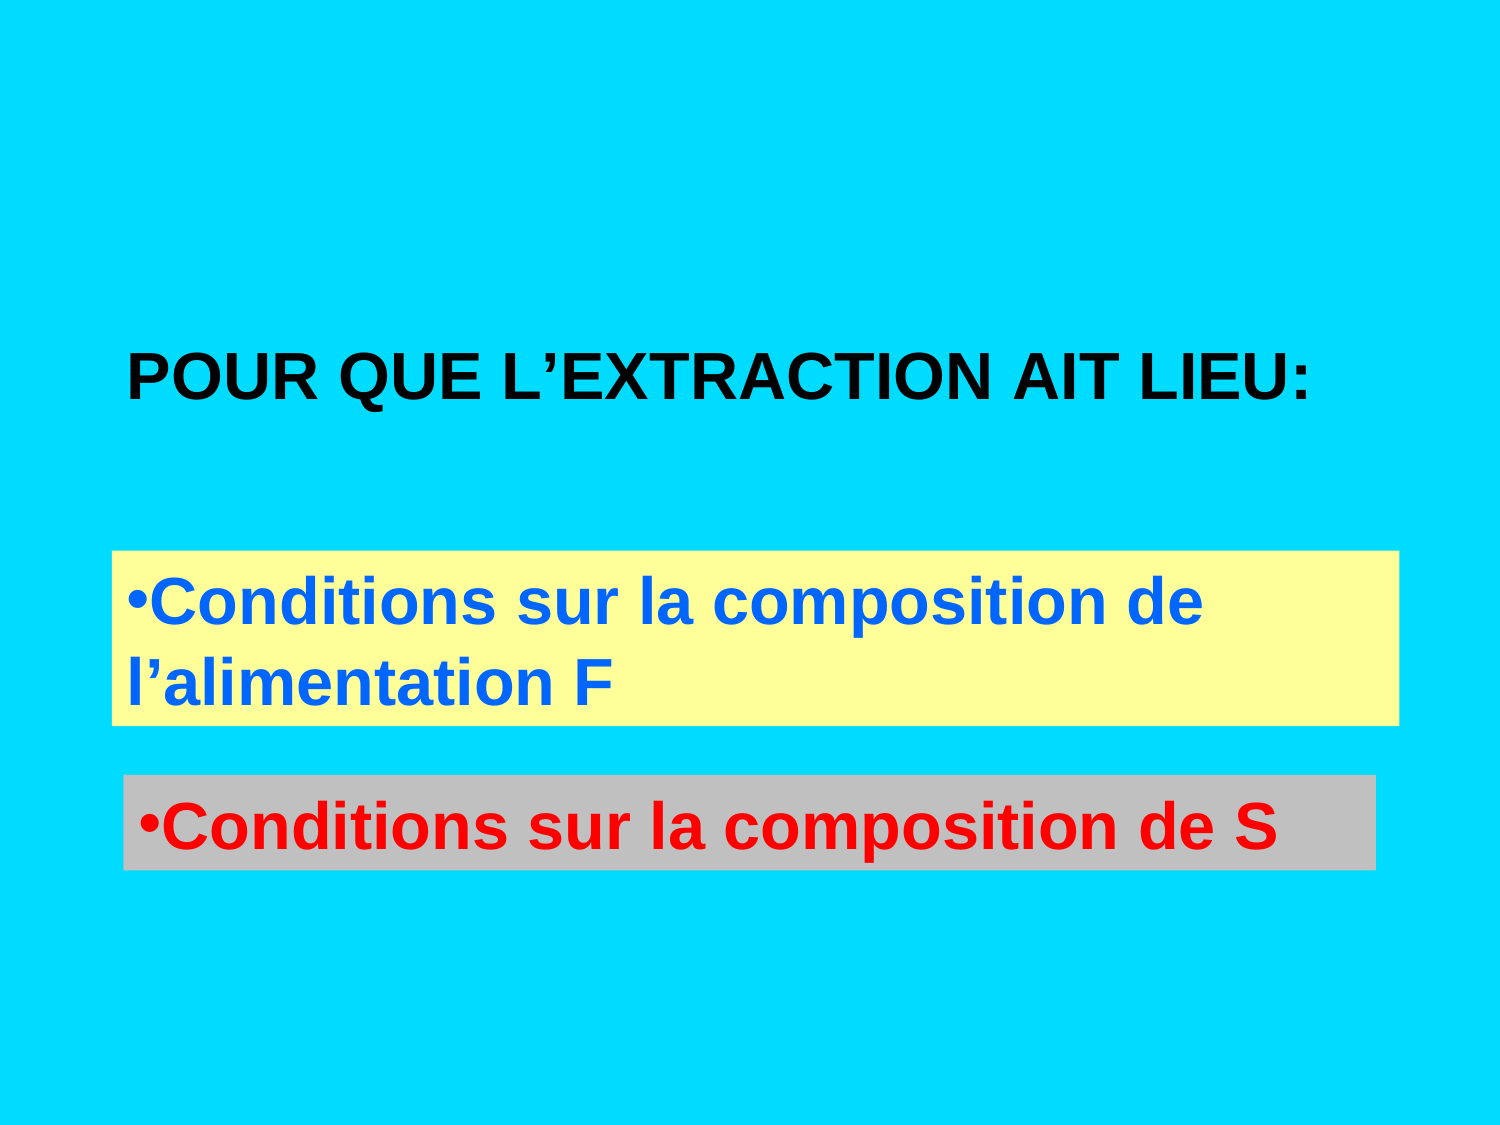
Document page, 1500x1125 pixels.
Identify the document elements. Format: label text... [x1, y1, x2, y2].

list POUR QUE L’EXTRACTION AIT LIEU: [112, 324, 1388, 492]
text_box Conditions sur la composition de S [123, 774, 1376, 871]
text_box Conditions sur la composition de l’alimentation F [111, 550, 1400, 727]
